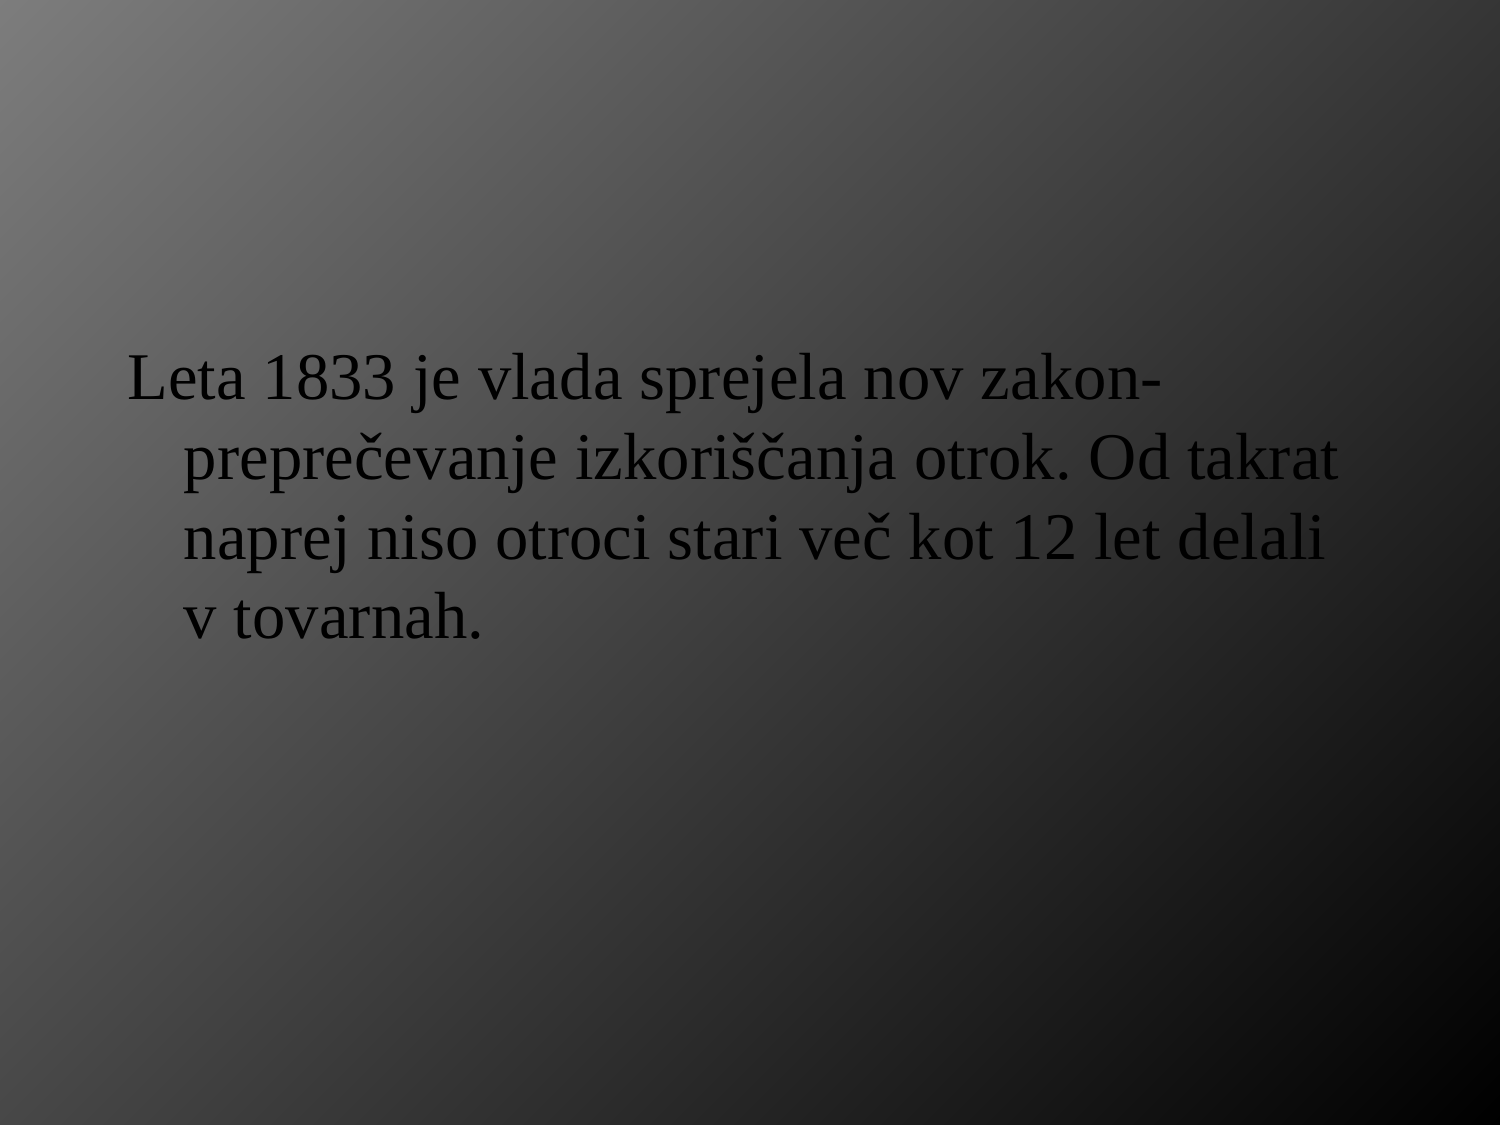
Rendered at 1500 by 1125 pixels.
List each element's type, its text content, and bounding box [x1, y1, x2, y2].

list Leta 1833 je vlada sprejela nov zakon- preprečevanje izkoriščanja otrok. Od takrat naprej niso otroci stari več kot 12 let delali v tovarnah. [112, 324, 1388, 1000]
